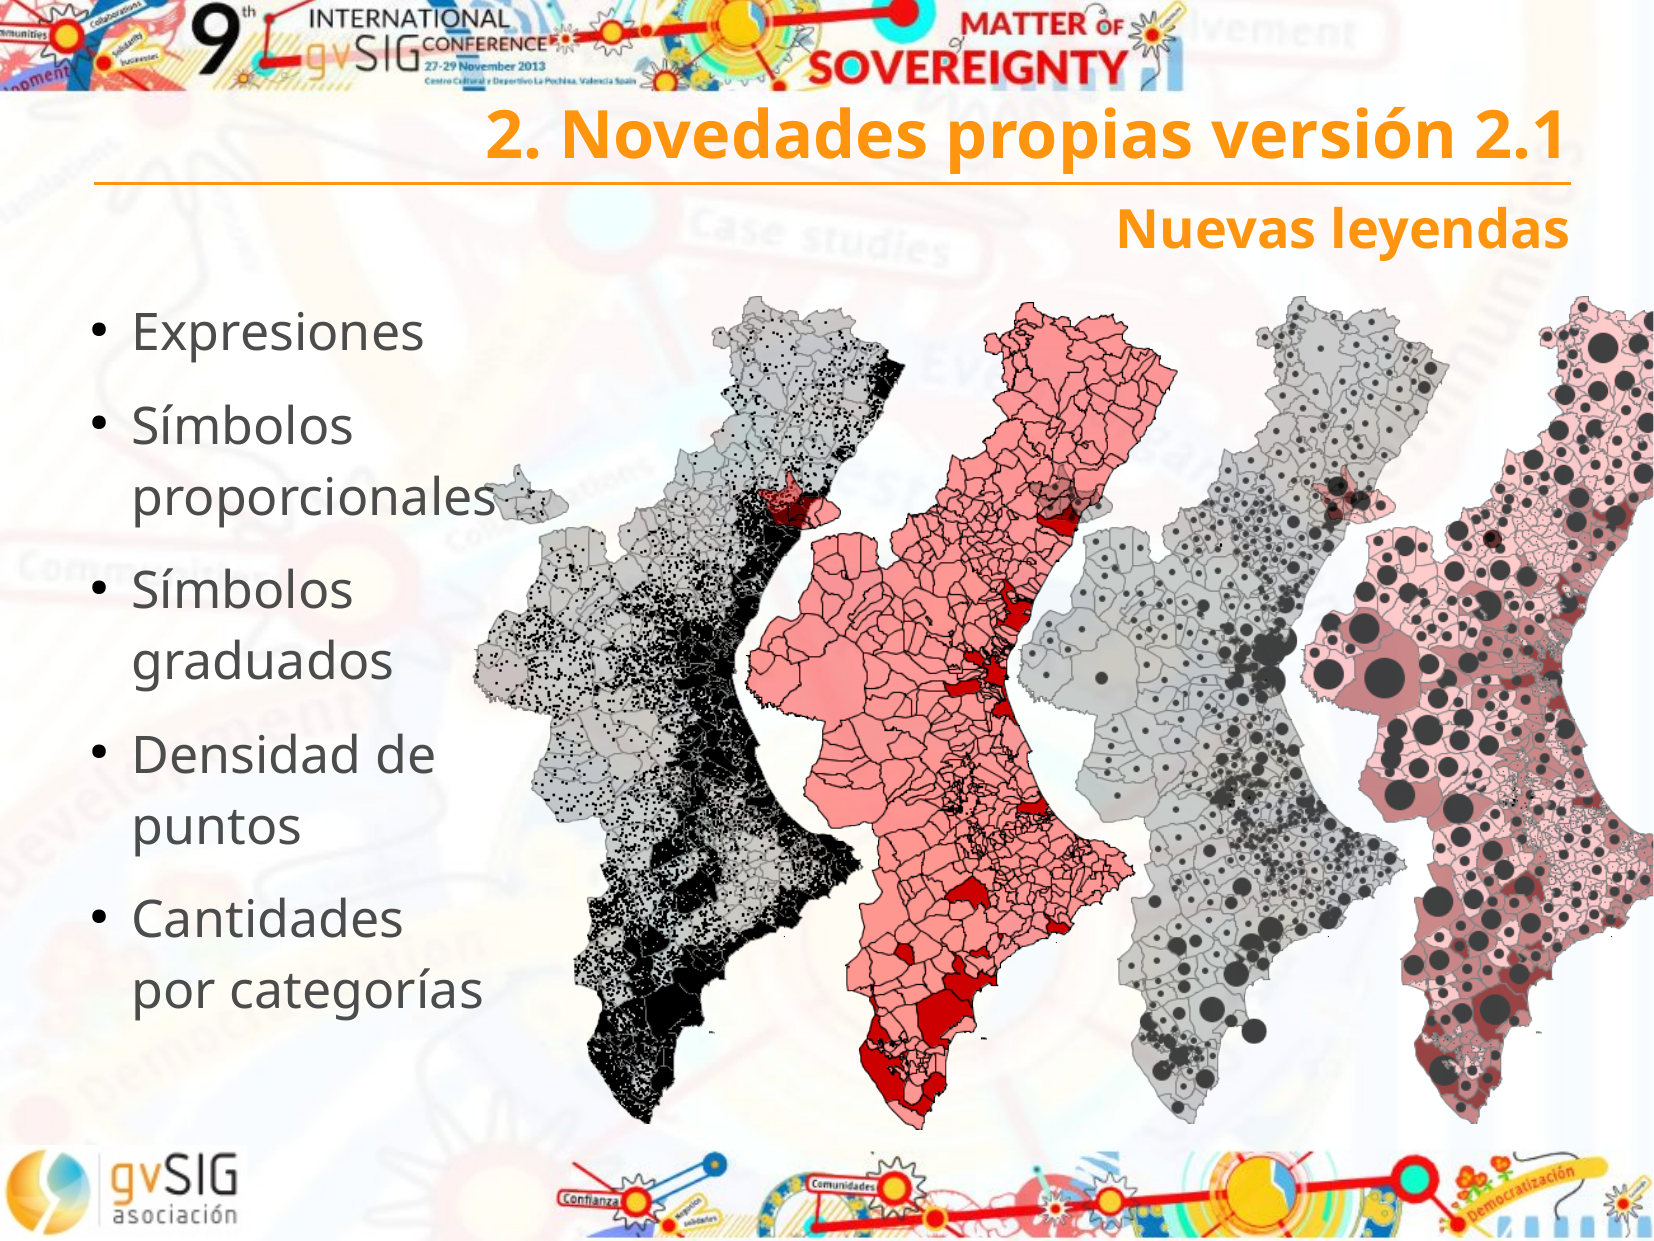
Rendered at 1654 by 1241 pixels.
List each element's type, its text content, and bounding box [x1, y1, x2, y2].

title Nuevas leyendas [82, 183, 1571, 272]
list Expresiones Símbolos proporcionales Símbolos graduados Densidad de puntos Cantidades por categorías [76, 295, 502, 1086]
picture [0, 0, 1654, 1241]
title 2. Novedades propias versión 2.1 [82, 88, 1571, 178]
